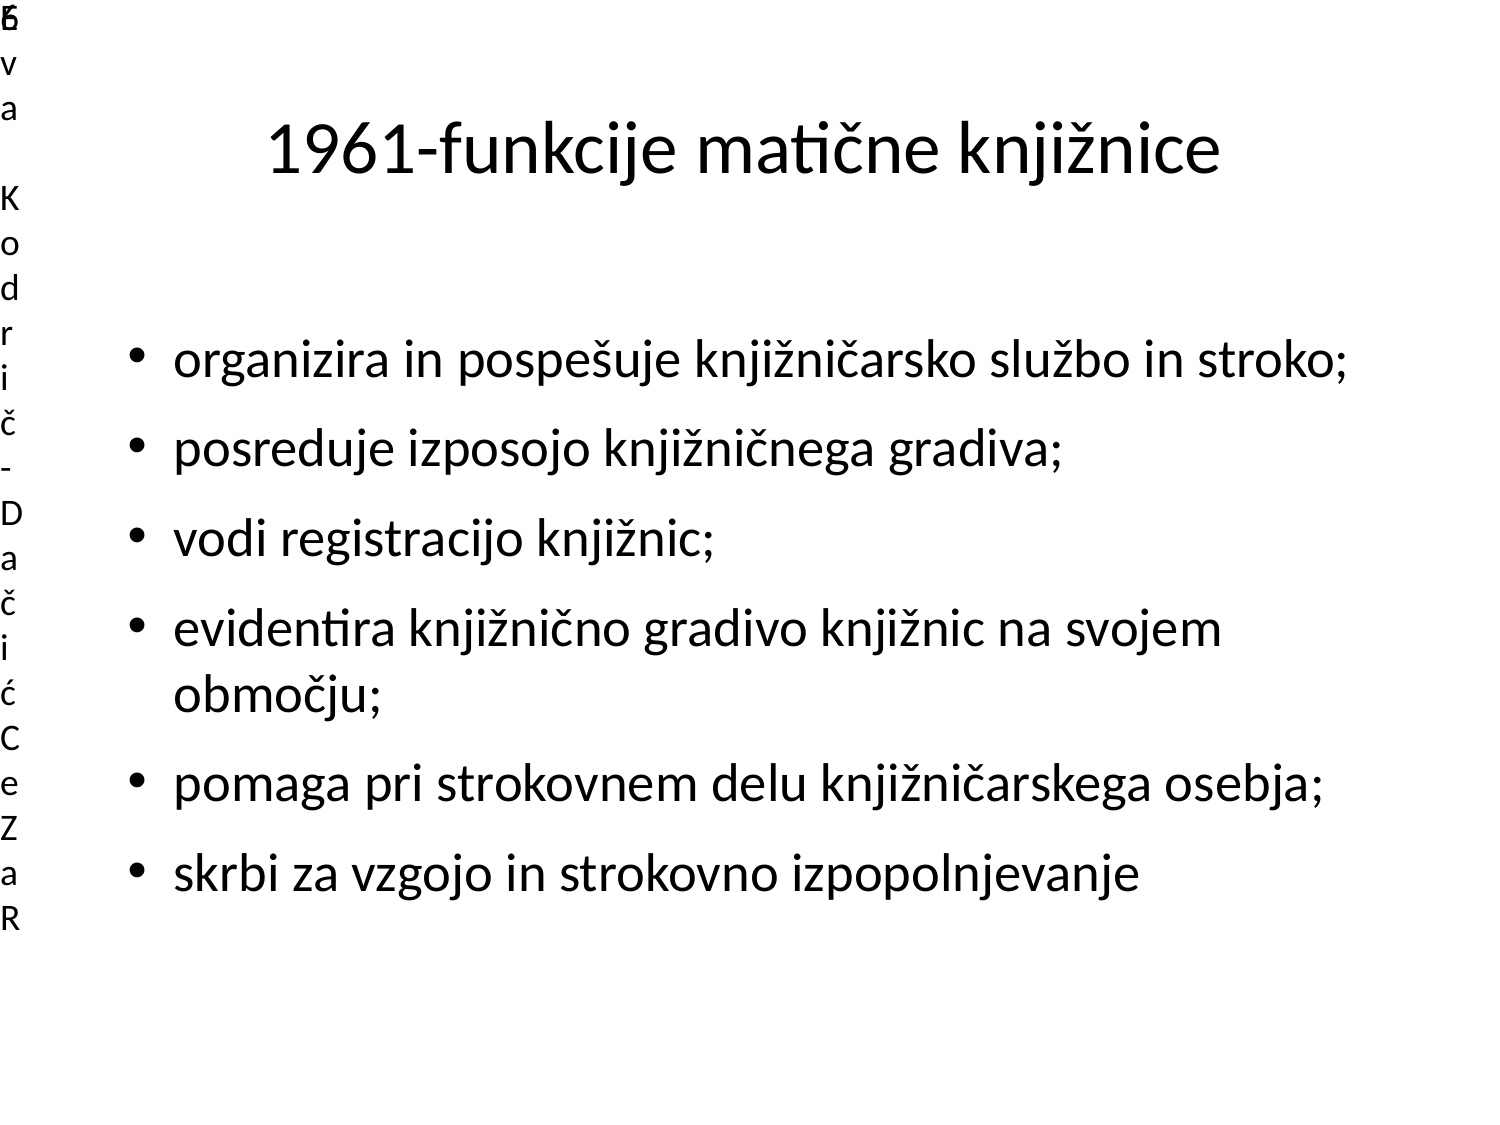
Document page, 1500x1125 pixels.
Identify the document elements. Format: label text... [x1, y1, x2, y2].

title 1961-funkcije matične knjižnice [99, 0, 1388, 288]
list organizira in pospešuje knjižničarsko službo in stroko; posreduje izposojo knjižničnega gradiva; vodi registracijo knjižnic; evidentira knjižnično gradivo knjižnic na svojem območju; pomaga pri strokovnem delu knjižničarskega osebja; skrbi za vzgojo in strokovno izpopolnjevanje [112, 224, 1388, 1000]
